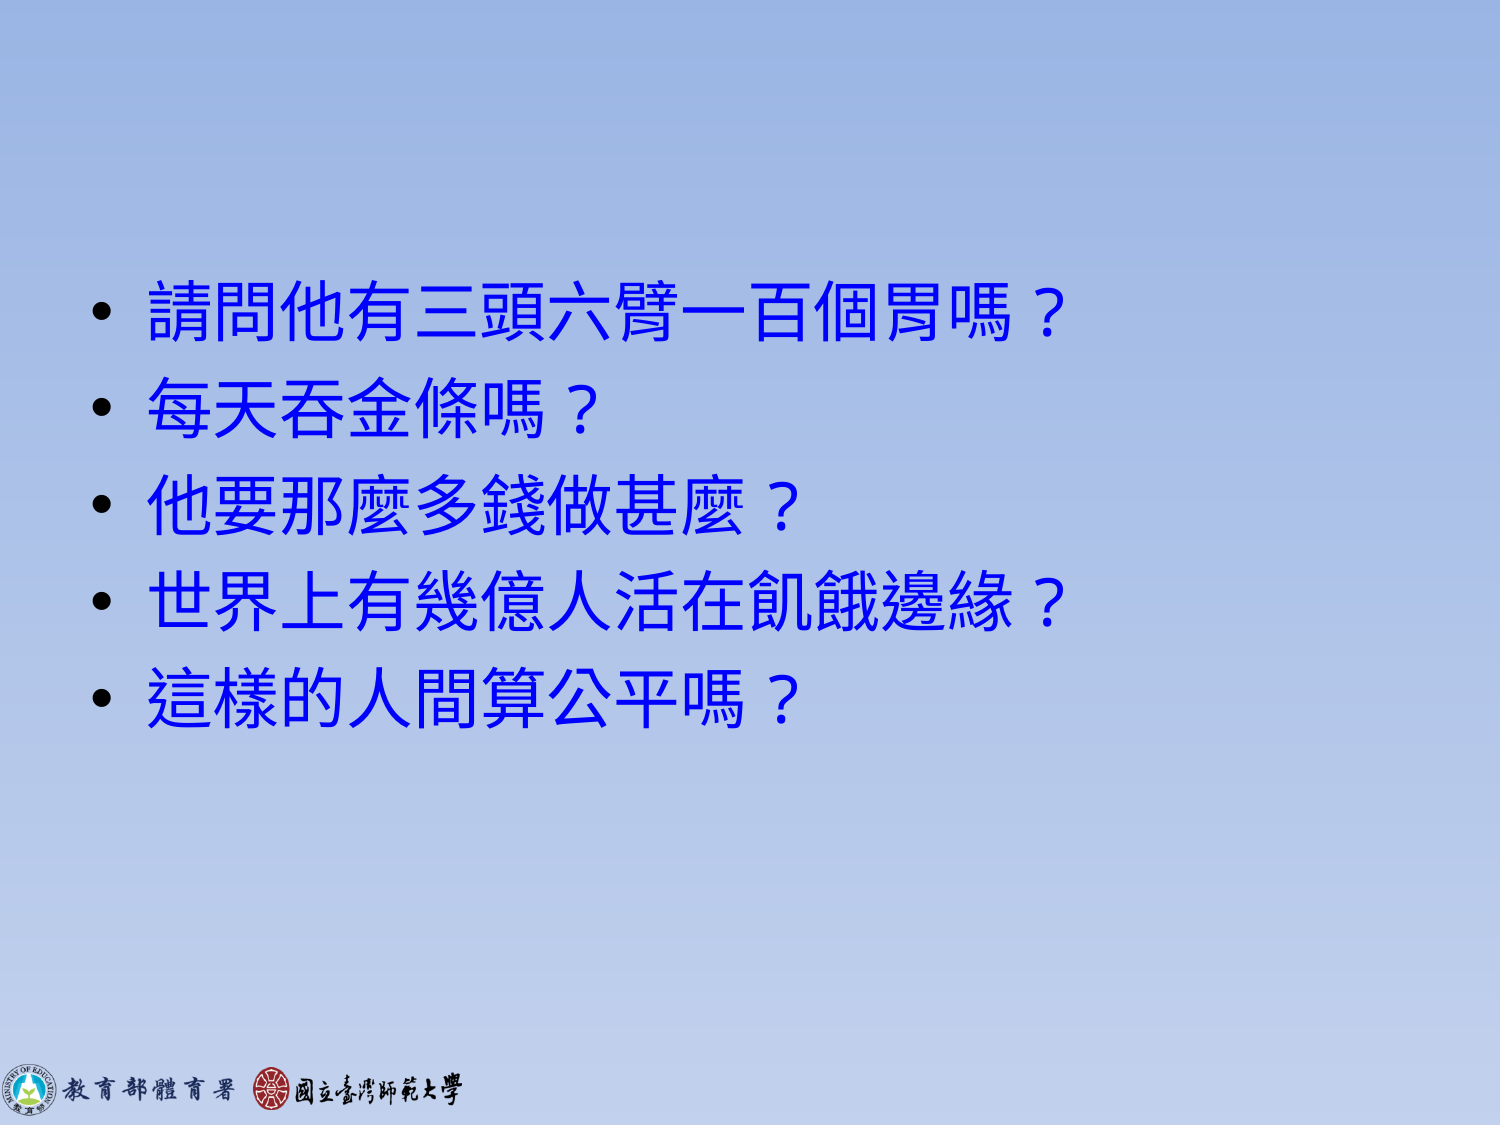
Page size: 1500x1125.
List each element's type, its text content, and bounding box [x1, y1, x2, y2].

list 請問他有三頭六臂一百個胃嗎? 每天吞金條嗎? 他要那麼多錢做甚麼? 世界上有幾億人活在飢餓邊緣? 這樣的人間算公平嗎? [75, 262, 1426, 1005]
